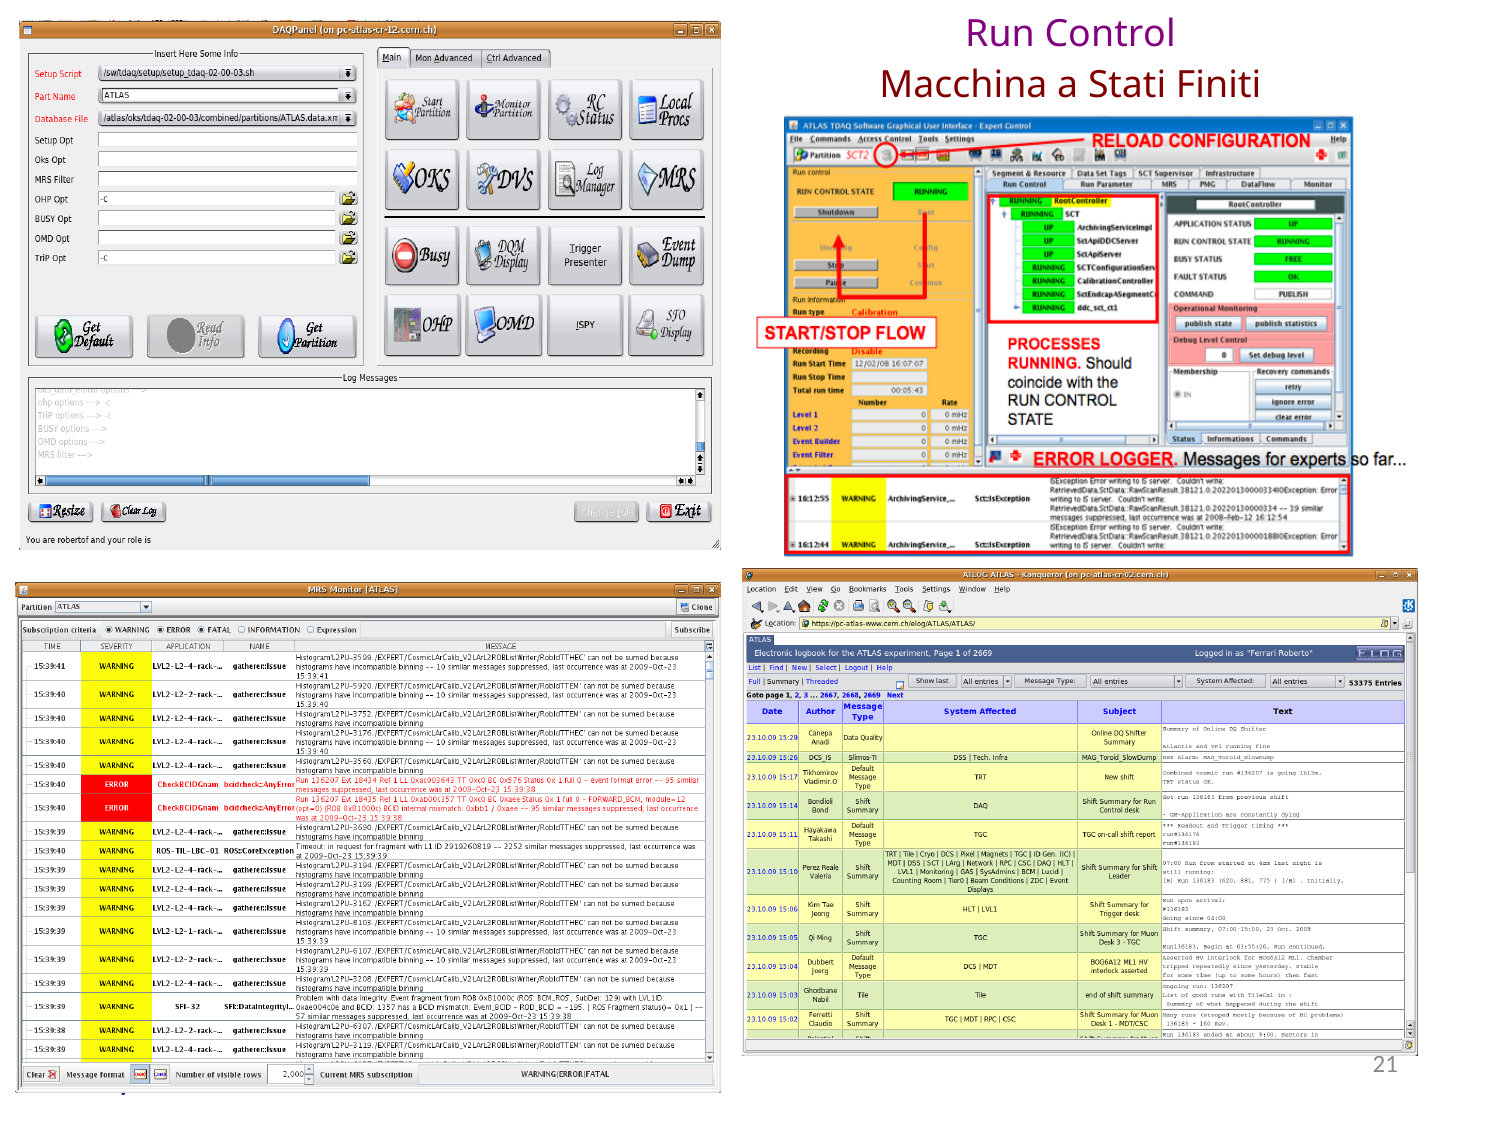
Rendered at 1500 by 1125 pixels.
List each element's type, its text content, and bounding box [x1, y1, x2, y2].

picture [19, 20, 721, 550]
picture [15, 582, 721, 1093]
text_box Run Control Macchina a Stati Finiti [791, 0, 1351, 109]
picture [742, 109, 1418, 1056]
